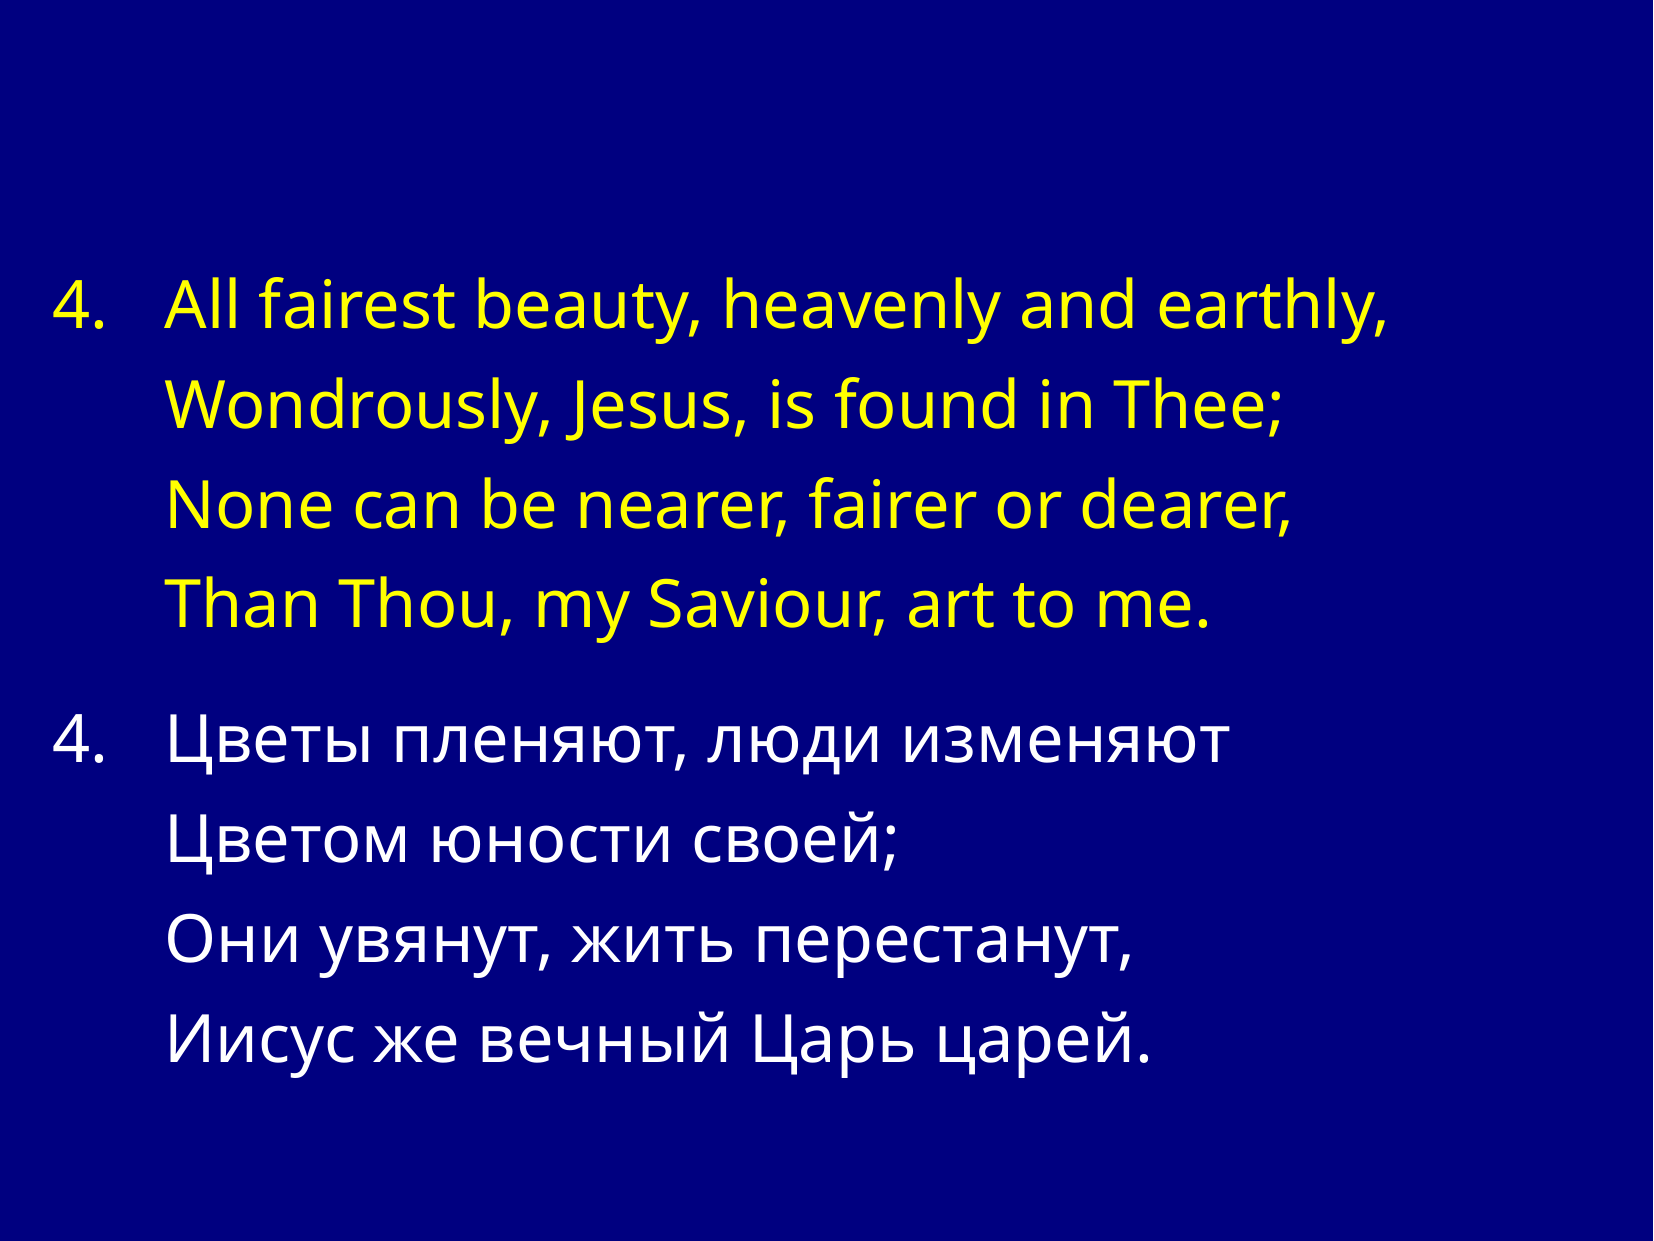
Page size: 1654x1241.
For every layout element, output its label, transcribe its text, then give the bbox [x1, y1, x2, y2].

text_box 4. All fairest beauty, heavenly and earthly, Wondrously, Jesus, is found in Thee; None can be nearer, fairer or dearer, Than Thou, my Saviour, art to me. [37, 150, 1576, 638]
text_box 4. Цветы пленяют, люди изменяют Цветом юности своей; Они увянут, жить перестанут, Иисус же вечный Царь царей. [37, 675, 1651, 1163]
